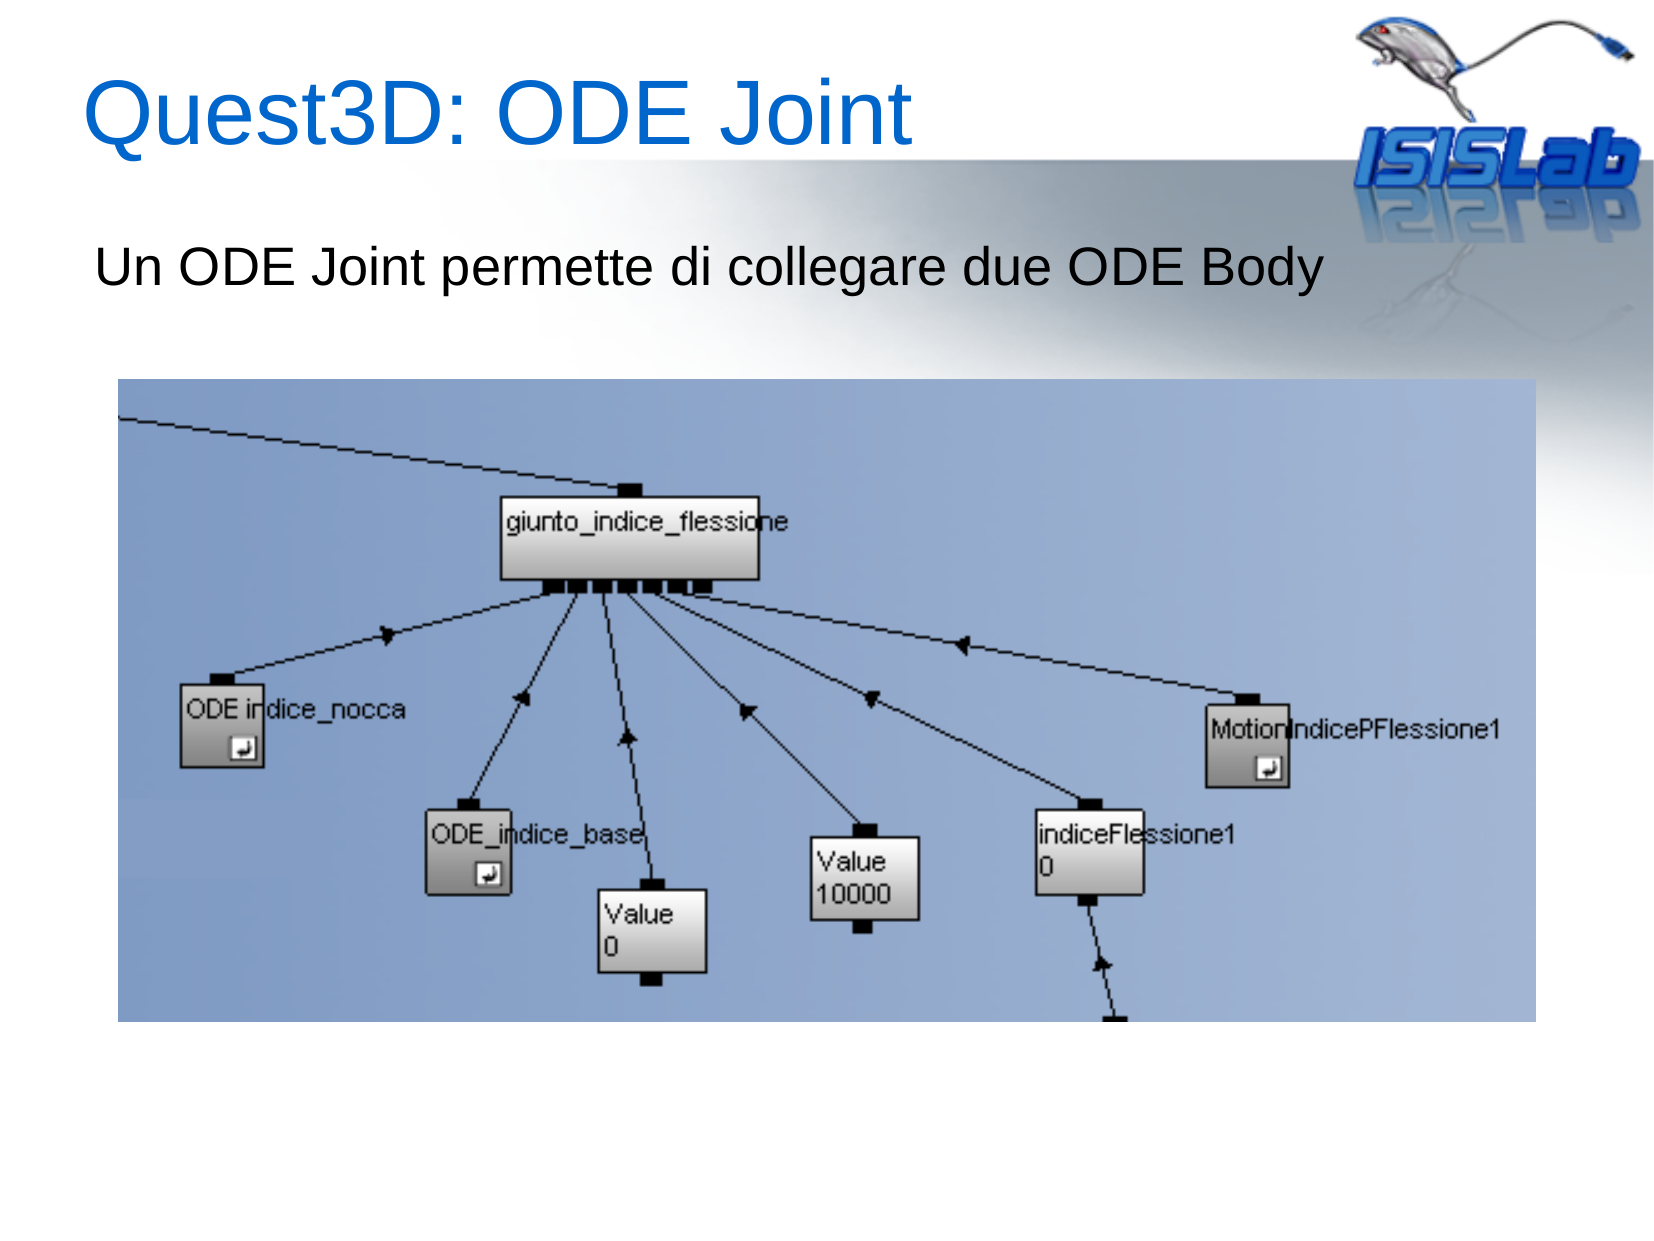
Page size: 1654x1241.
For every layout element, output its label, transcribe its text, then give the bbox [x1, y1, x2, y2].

list Un ODE Joint permette di collegare due ODE Body [76, 236, 1565, 355]
picture [0, 0, 1654, 1241]
title Quest3D: ODE Joint [82, 49, 1571, 178]
